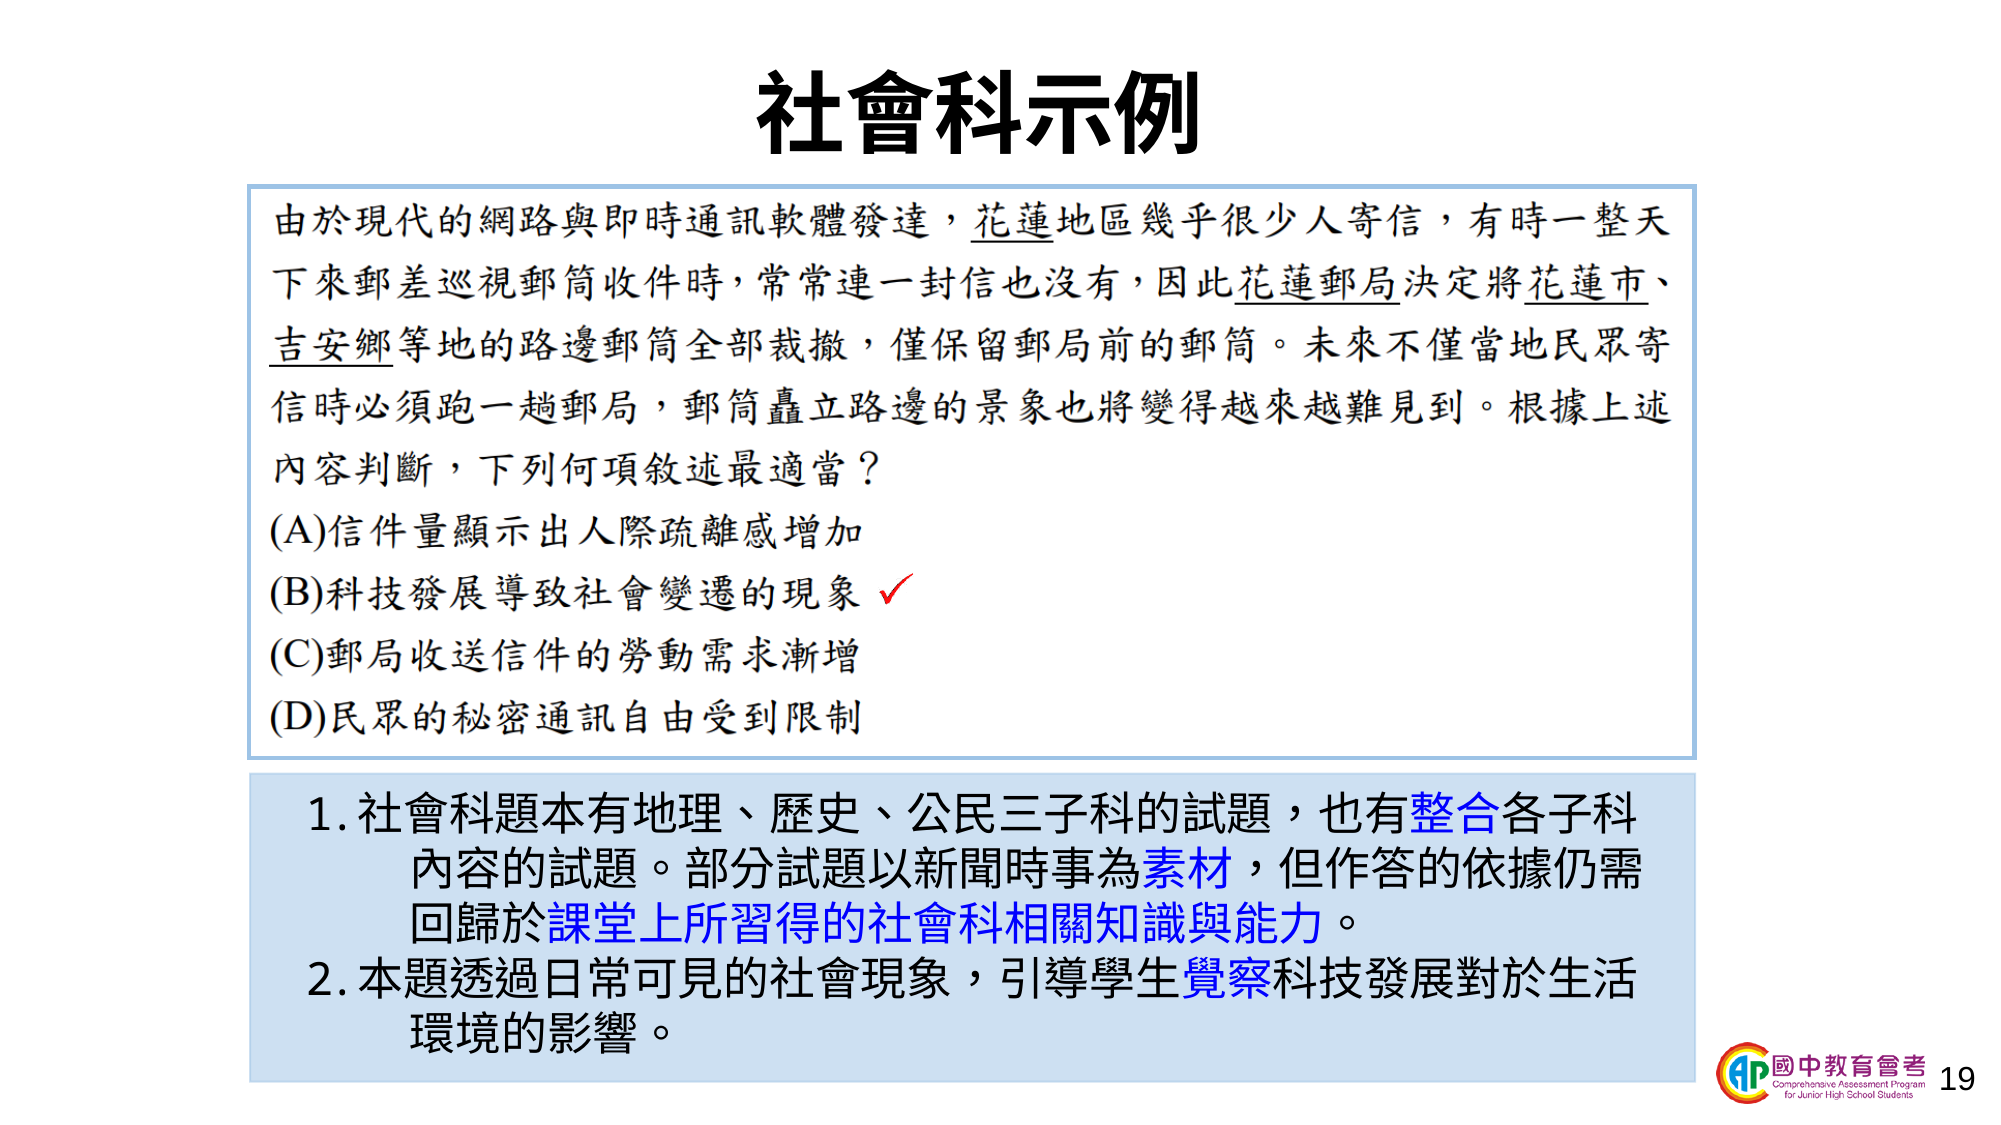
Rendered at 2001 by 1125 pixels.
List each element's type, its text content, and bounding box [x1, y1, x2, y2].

title 社會科示例 [117, 2, 1843, 220]
text_box [250, 774, 1695, 1082]
text_box 社會科題本有地理、歷史、公民三子科的試題，也有整合各子科內容的試題。部分試題以新聞時事為素材，但作答的依據仍需回歸於課堂上所習得的社會科相關知識與能力。 本題透過日常可見的社會現象，引導學生覺察科技發展對於生活環境的影響。 [249, 777, 1665, 1067]
picture [253, 198, 1685, 738]
list [249, 186, 1695, 758]
text_box [1923, 1047, 2000, 1108]
